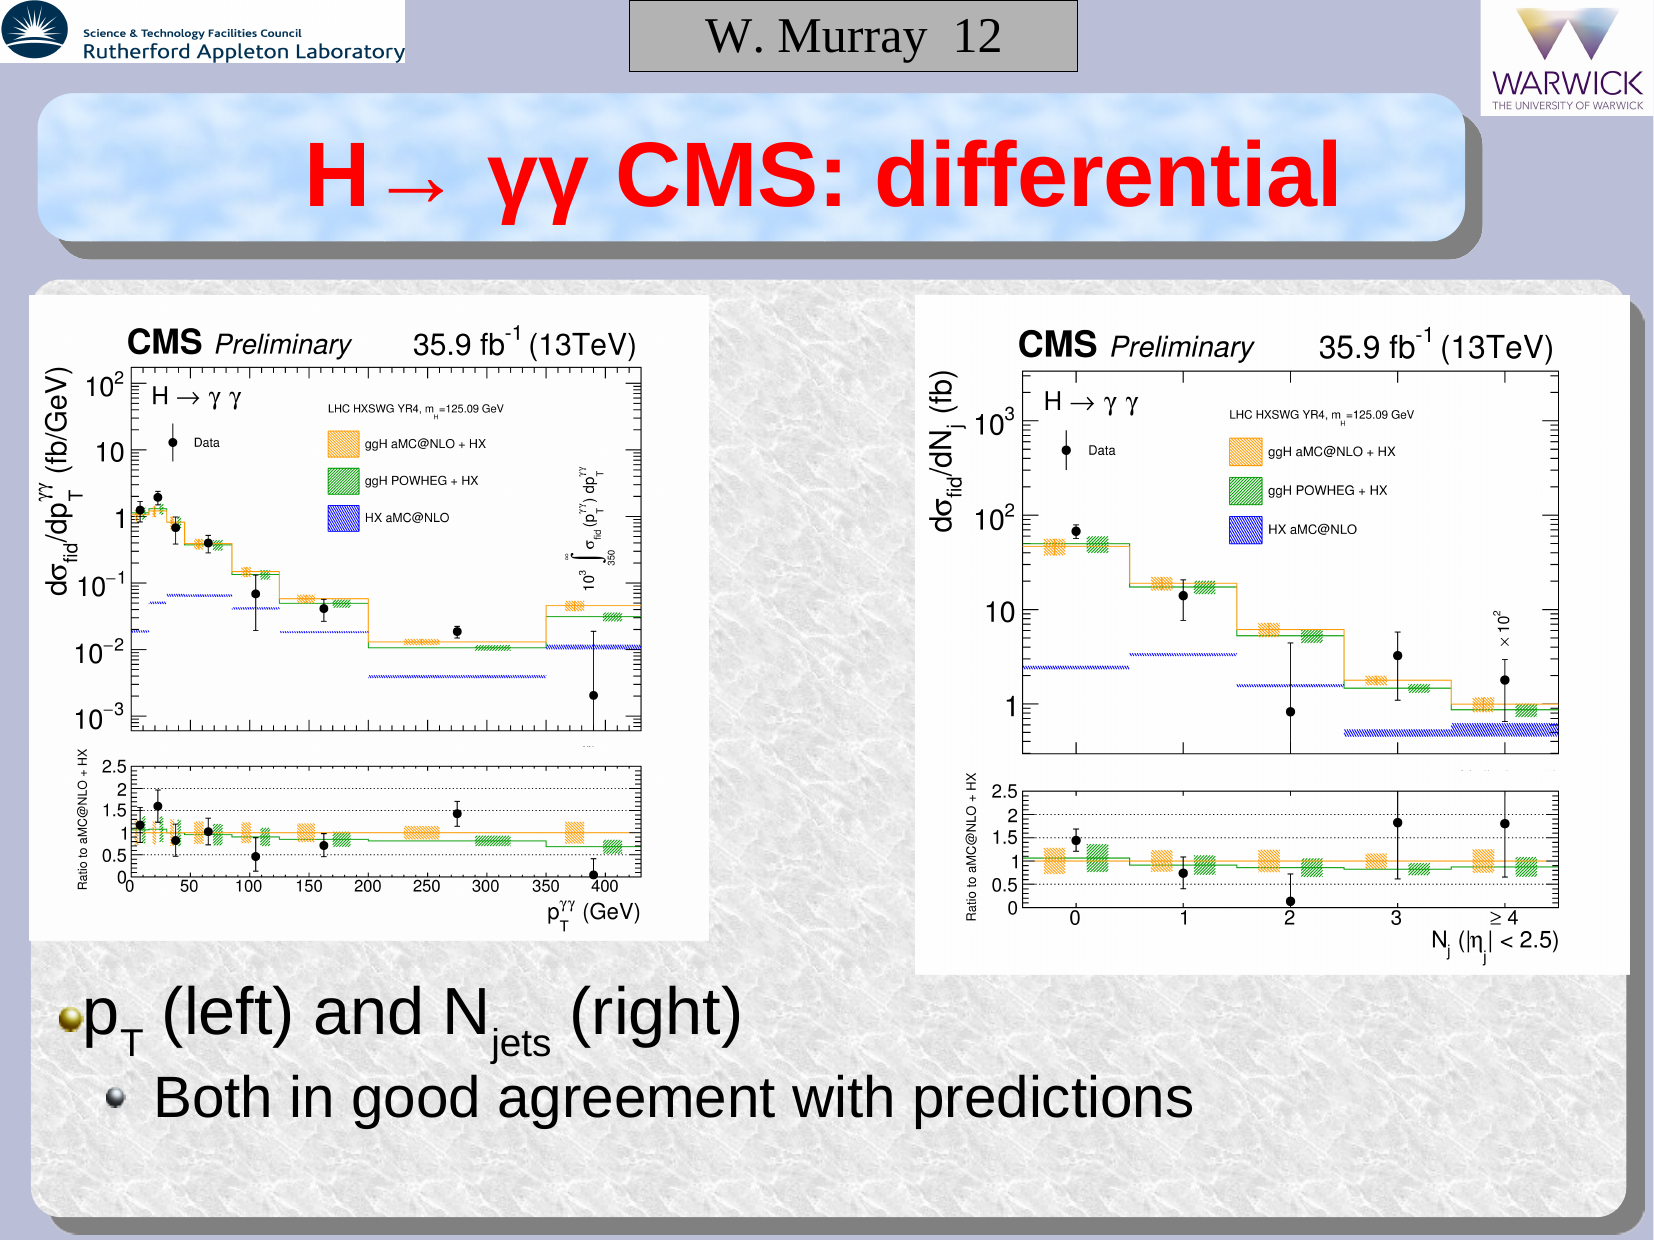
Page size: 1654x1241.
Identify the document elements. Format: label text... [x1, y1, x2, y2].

picture [0, 0, 405, 63]
picture [37, 93, 1452, 242]
list pT (left) and Njets (right) Both in good agreement with predictions [59, 974, 1601, 1192]
picture [1480, 0, 1654, 116]
picture [29, 279, 1630, 1218]
title H→ γγ CMS: differential [90, 101, 1584, 249]
